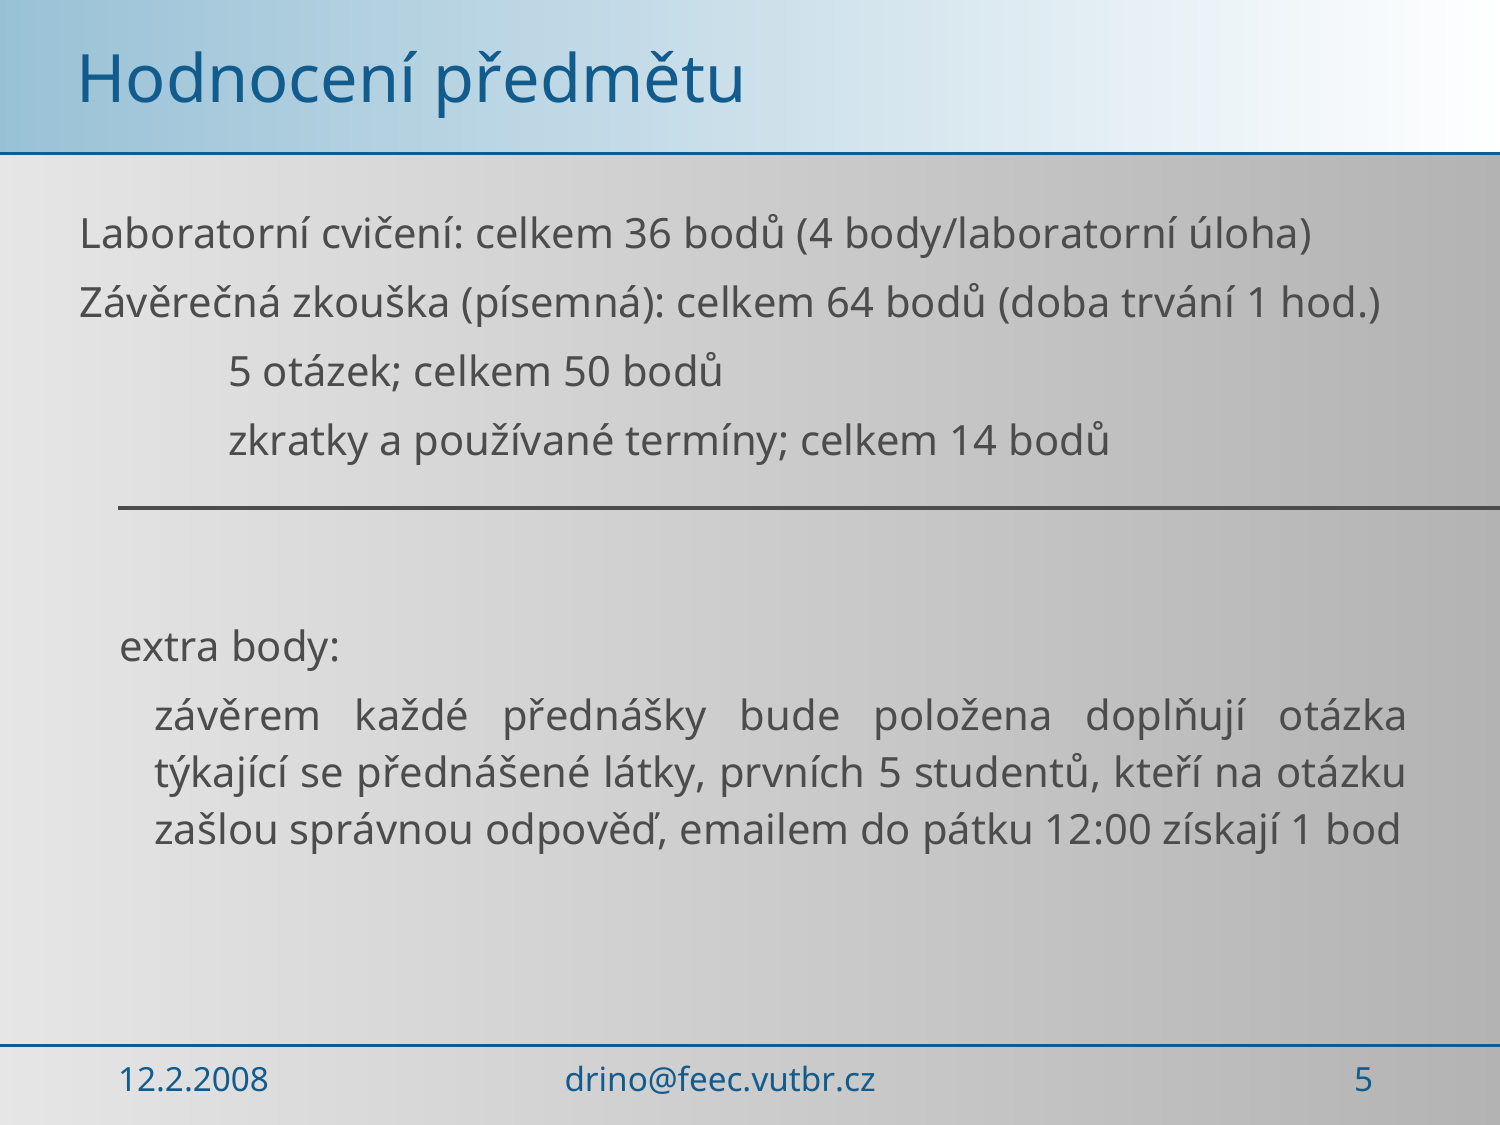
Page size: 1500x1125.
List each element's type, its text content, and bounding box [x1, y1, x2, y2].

text_box <číslo> [1075, 1049, 1388, 1125]
title Hodnocení předmětu [0, 0, 1500, 152]
text_box Laboratorní cvičení: celkem 36 bodů (4 body/laboratorní úloha) Závěrečná zkouška (písemná): celkem 64 bodů (doba trvání 1 hod.) 5 otázek; celkem 50 bodů zkratky a používané termíny; celkem 14 bodů extra body: závěrem každé přednášky bude položena doplňují otázka týkající se přednášené látky, prvních 5 studentů, kteří na otázku zašlou správnou odpověď, emailem do pátku 12:00 získají 1 bod [64, 196, 1424, 934]
text_box drino@feec.vutbr.cz [454, 1049, 987, 1125]
text_box 12.2.2008 [103, 1049, 432, 1125]
